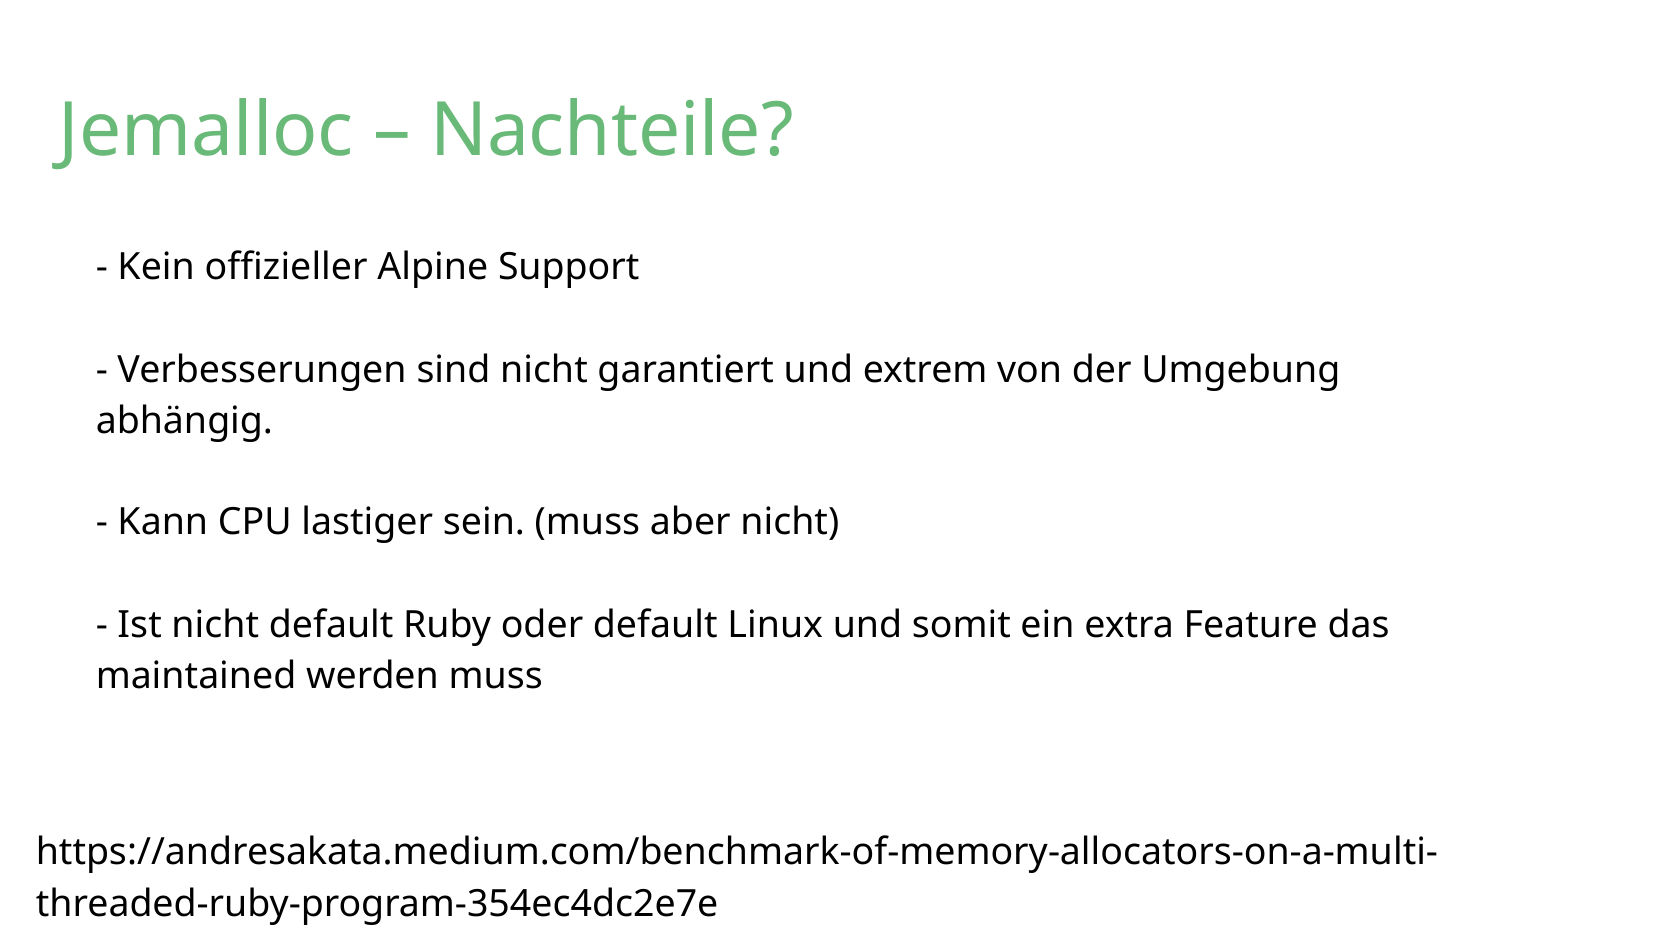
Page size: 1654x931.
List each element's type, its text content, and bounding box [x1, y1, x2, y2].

text_box - Kein offizieller Alpine Support - Verbesserungen sind nicht garantiert und extrem von der Umgebung abhängig. - Kann CPU lastiger sein. (muss aber nicht) - Ist nicht default Ruby oder default Linux und somit ein extra Feature das maintained werden muss [90, 240, 1531, 637]
title Jemalloc – Nachteile? [59, 59, 1595, 178]
text_box https://andresakata.medium.com/benchmark-of-memory-allocators-on-a-multi-threaded-ruby-program-354ec4dc2e7e [30, 825, 1602, 914]
